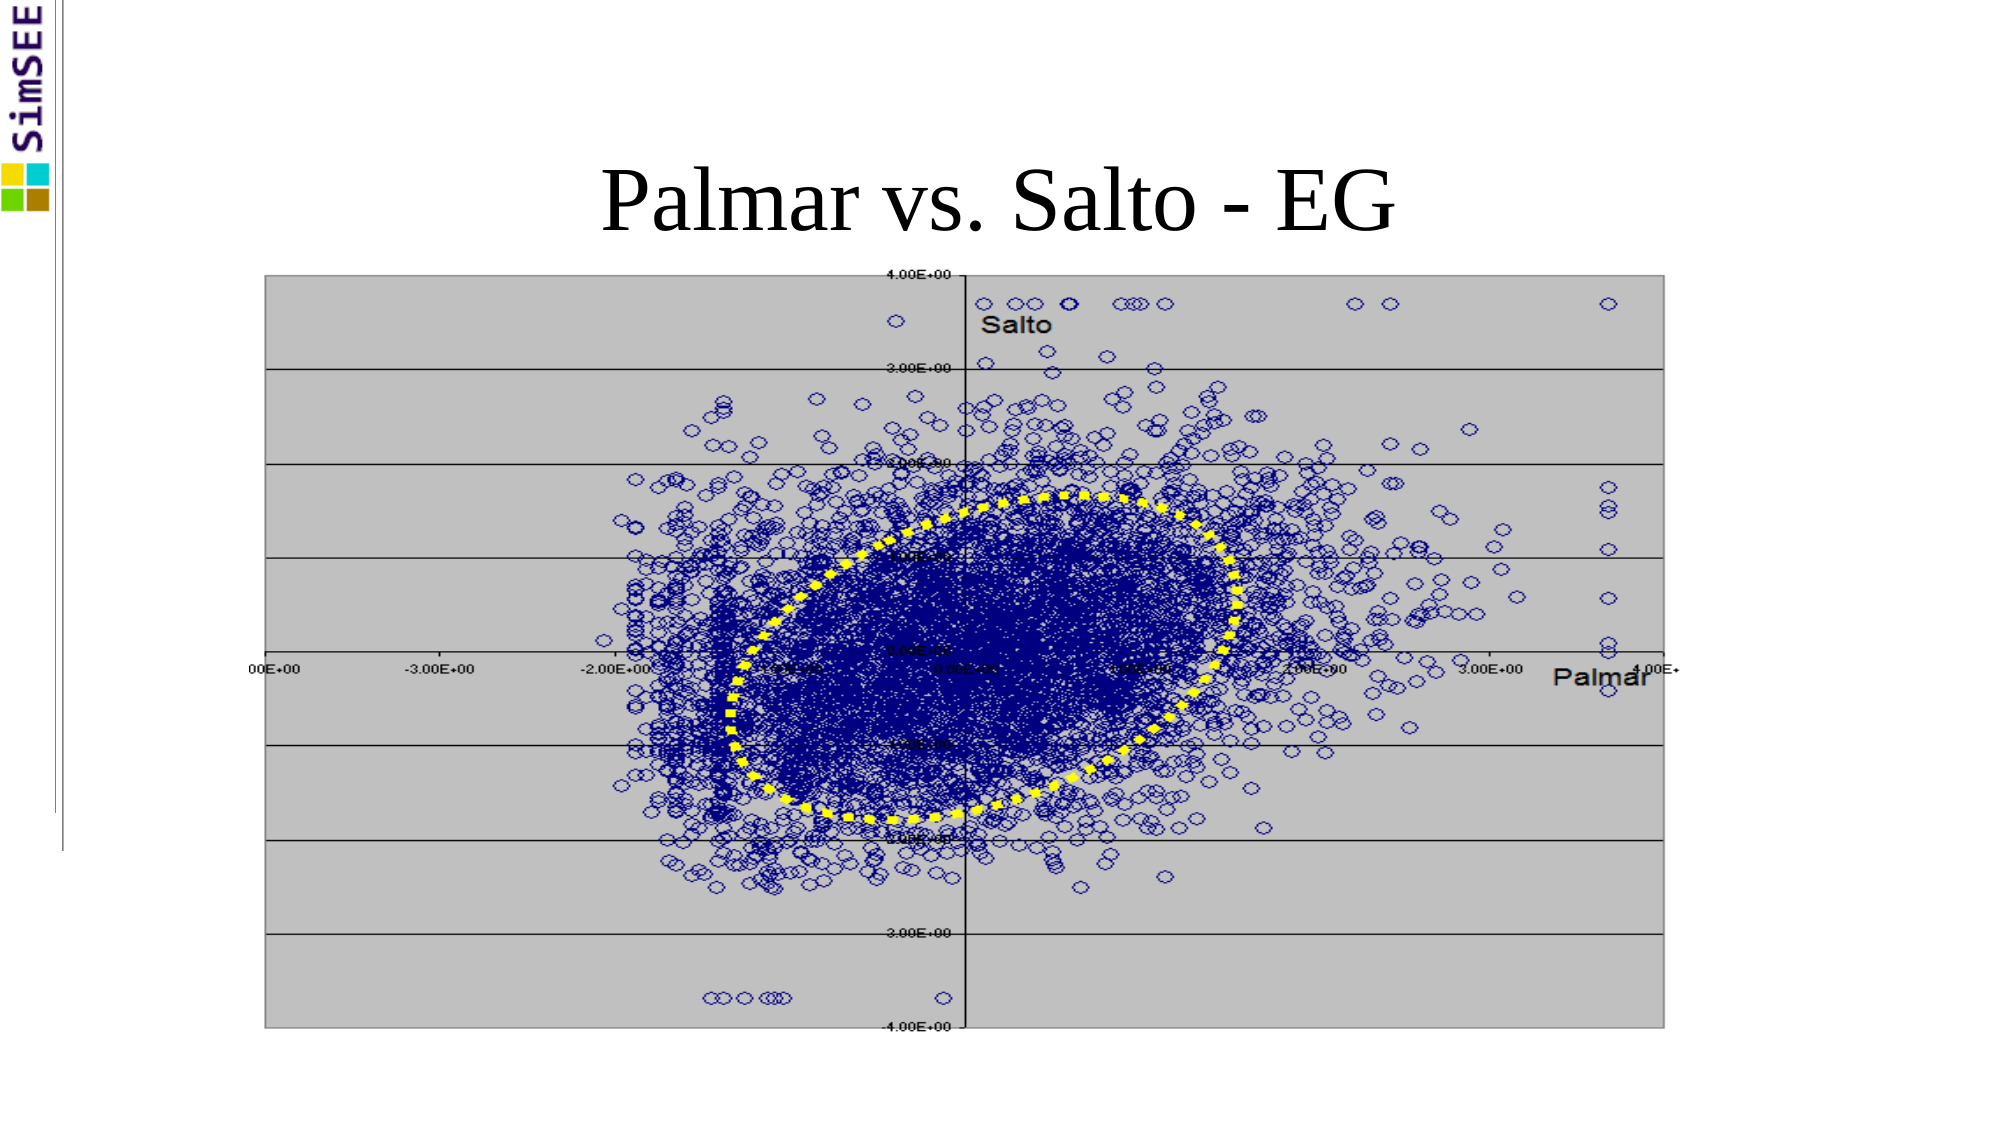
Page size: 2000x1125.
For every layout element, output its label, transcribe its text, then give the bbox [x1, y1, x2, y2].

picture [0, 162, 51, 213]
picture [0, 5, 52, 154]
picture [249, 262, 1681, 1042]
title Palmar vs. Salto - EG [149, 99, 1850, 288]
